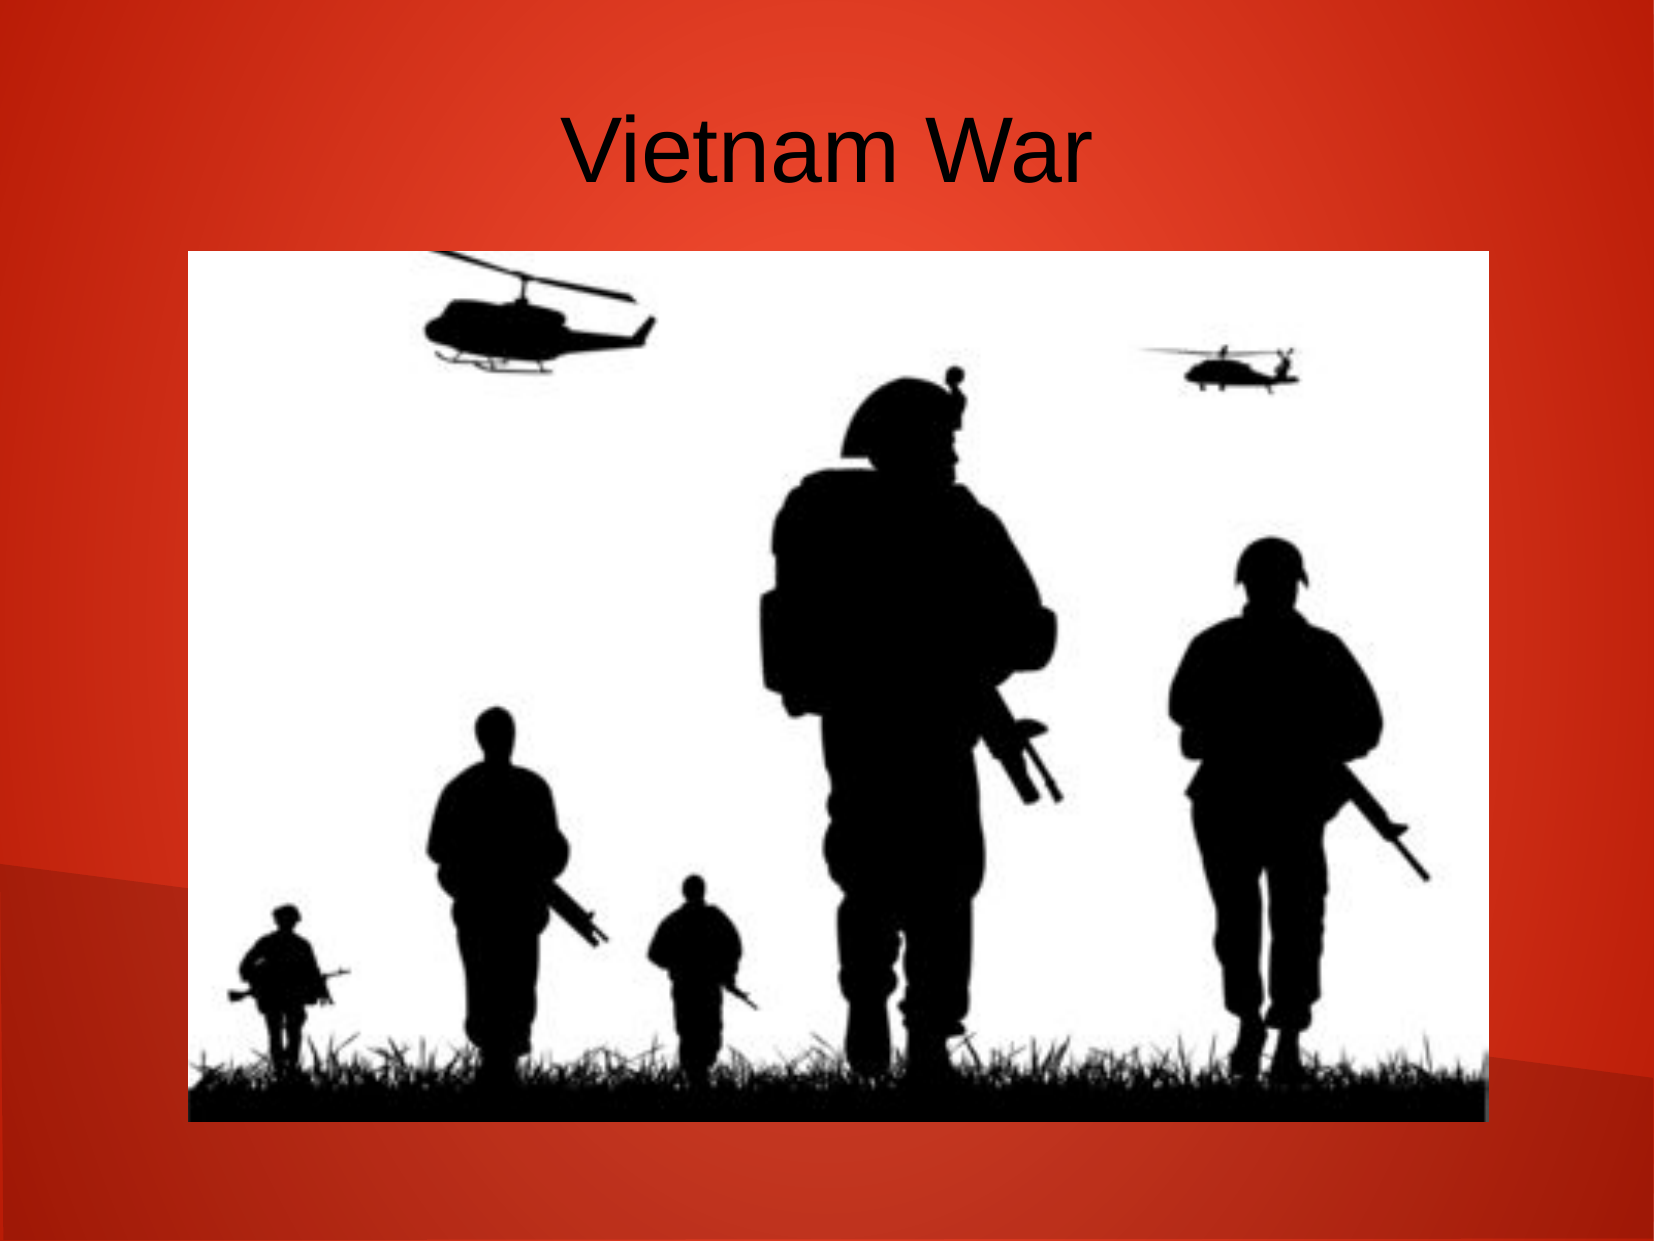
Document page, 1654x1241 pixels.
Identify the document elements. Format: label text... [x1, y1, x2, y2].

title Vietnam War [82, 47, 1571, 252]
picture [188, 251, 1489, 1123]
